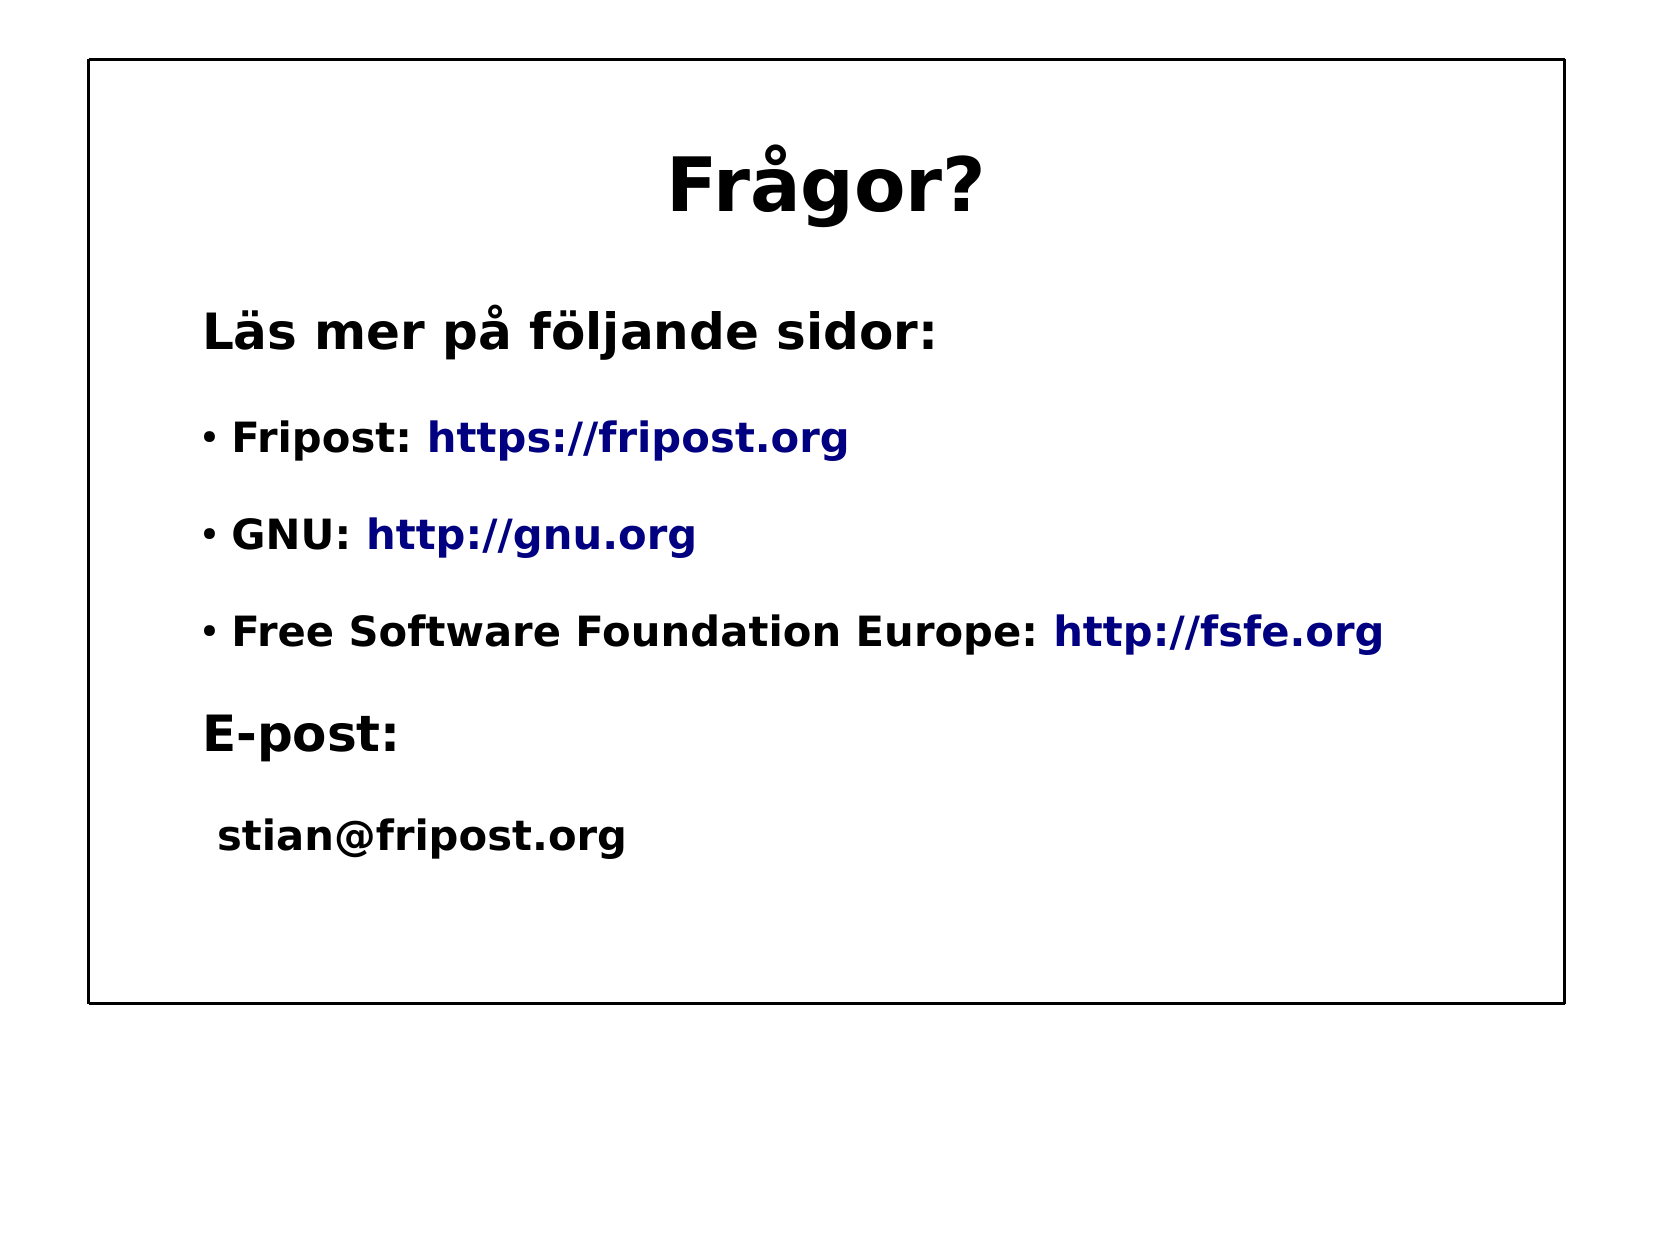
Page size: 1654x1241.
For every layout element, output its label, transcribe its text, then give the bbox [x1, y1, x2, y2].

text_box Läs mer på följande sidor: Fripost: https://fripost.org GNU: http://gnu.org Free Software Foundation Europe: http://fsfe.org E-post: stian@fripost.org [187, 295, 1496, 917]
text_box [88, 59, 1565, 1004]
text_box Frågor? [652, 134, 1002, 237]
